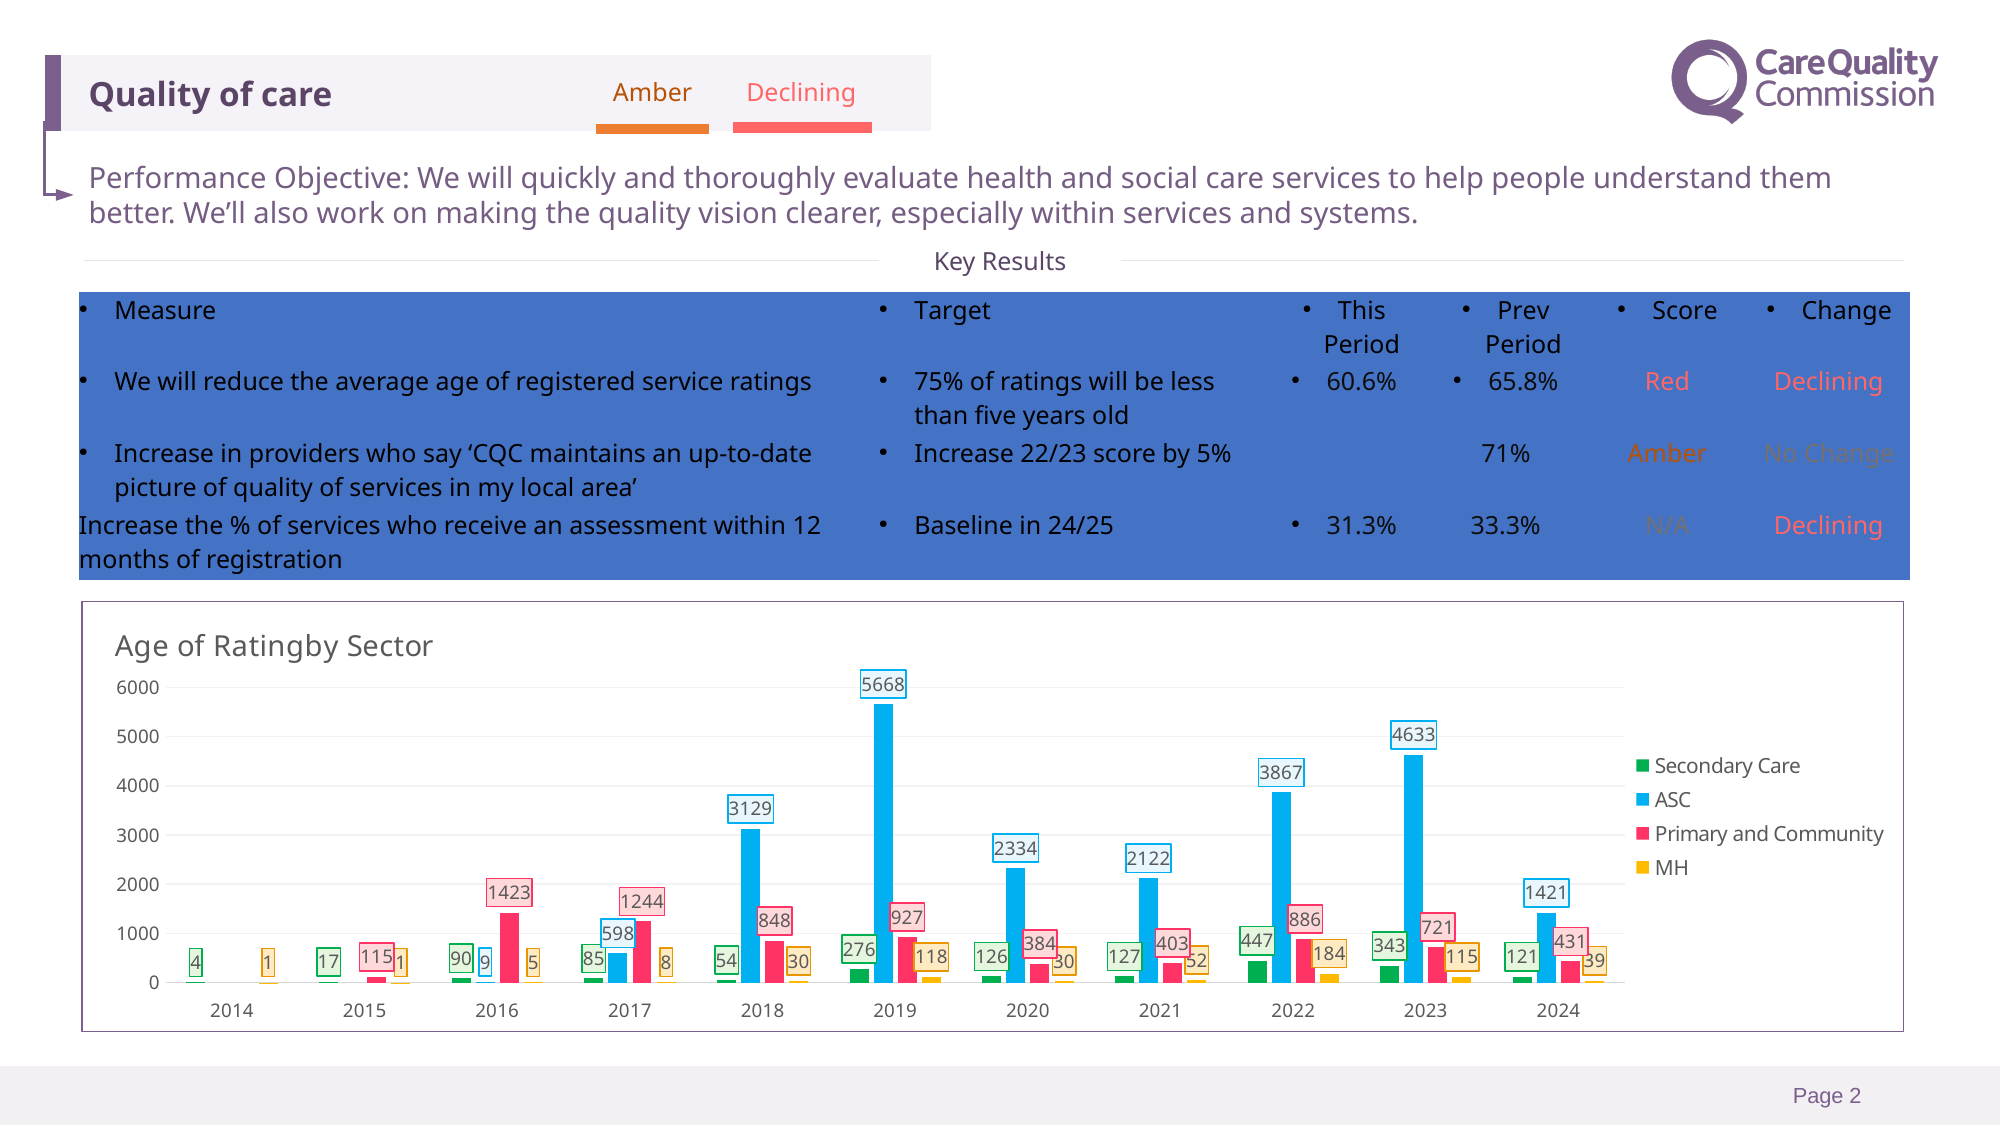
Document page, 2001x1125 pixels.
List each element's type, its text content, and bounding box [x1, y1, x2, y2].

table_header Change [1748, 292, 1910, 364]
text_box Page 2 [1777, 1073, 1961, 1117]
table_cell 33.3% [1425, 508, 1587, 580]
table_cell 31.3% [1263, 508, 1425, 580]
table_cell Baseline in 24/25 [879, 508, 1263, 580]
table_header Score [1587, 292, 1748, 364]
table_cell Increase the % of services who receive an assessment within 12 months of registration [79, 508, 879, 580]
picture [1671, 39, 1939, 124]
table_header Prev Period [1425, 292, 1587, 364]
table_cell Increase in providers who say ‘CQC maintains an up-to-date picture of quality of services in my local area’ [79, 436, 879, 508]
text_box Declining [710, 69, 892, 115]
text_box [0, 1066, 2000, 1125]
table_cell 71% [1425, 436, 1587, 508]
table_cell 65.8% [1425, 364, 1587, 436]
table_cell N/A [1587, 508, 1748, 580]
table_header Target [879, 292, 1263, 364]
table_cell 75% of ratings will be less than five years old [879, 364, 1263, 436]
table_cell Declining [1748, 508, 1910, 580]
table_cell 60.6% [1263, 364, 1425, 436]
table_cell No Change [1748, 436, 1910, 508]
text_box Quality of care [73, 65, 487, 122]
table_cell Red [1587, 364, 1748, 436]
table_header This Period [1263, 292, 1425, 364]
table_cell Increase 22/23 score by 5% [879, 436, 1263, 508]
title Performance Objective: We will quickly and thoroughly evaluate health and social care services to help people understand them better. We’ll also work on making the quality vision clearer, especially within services and systems. [73, 152, 1910, 238]
table_cell Declining [1748, 364, 1910, 436]
table_cell [1263, 436, 1425, 508]
table_cell We will reduce the average age of registered service ratings [79, 364, 879, 436]
text_box Amber [578, 69, 710, 115]
table_header Measure [79, 292, 879, 364]
text_box Key Results [879, 238, 1121, 283]
text_box [45, 55, 931, 134]
chart [81, 600, 1905, 1033]
table_cell Amber [1587, 436, 1748, 508]
